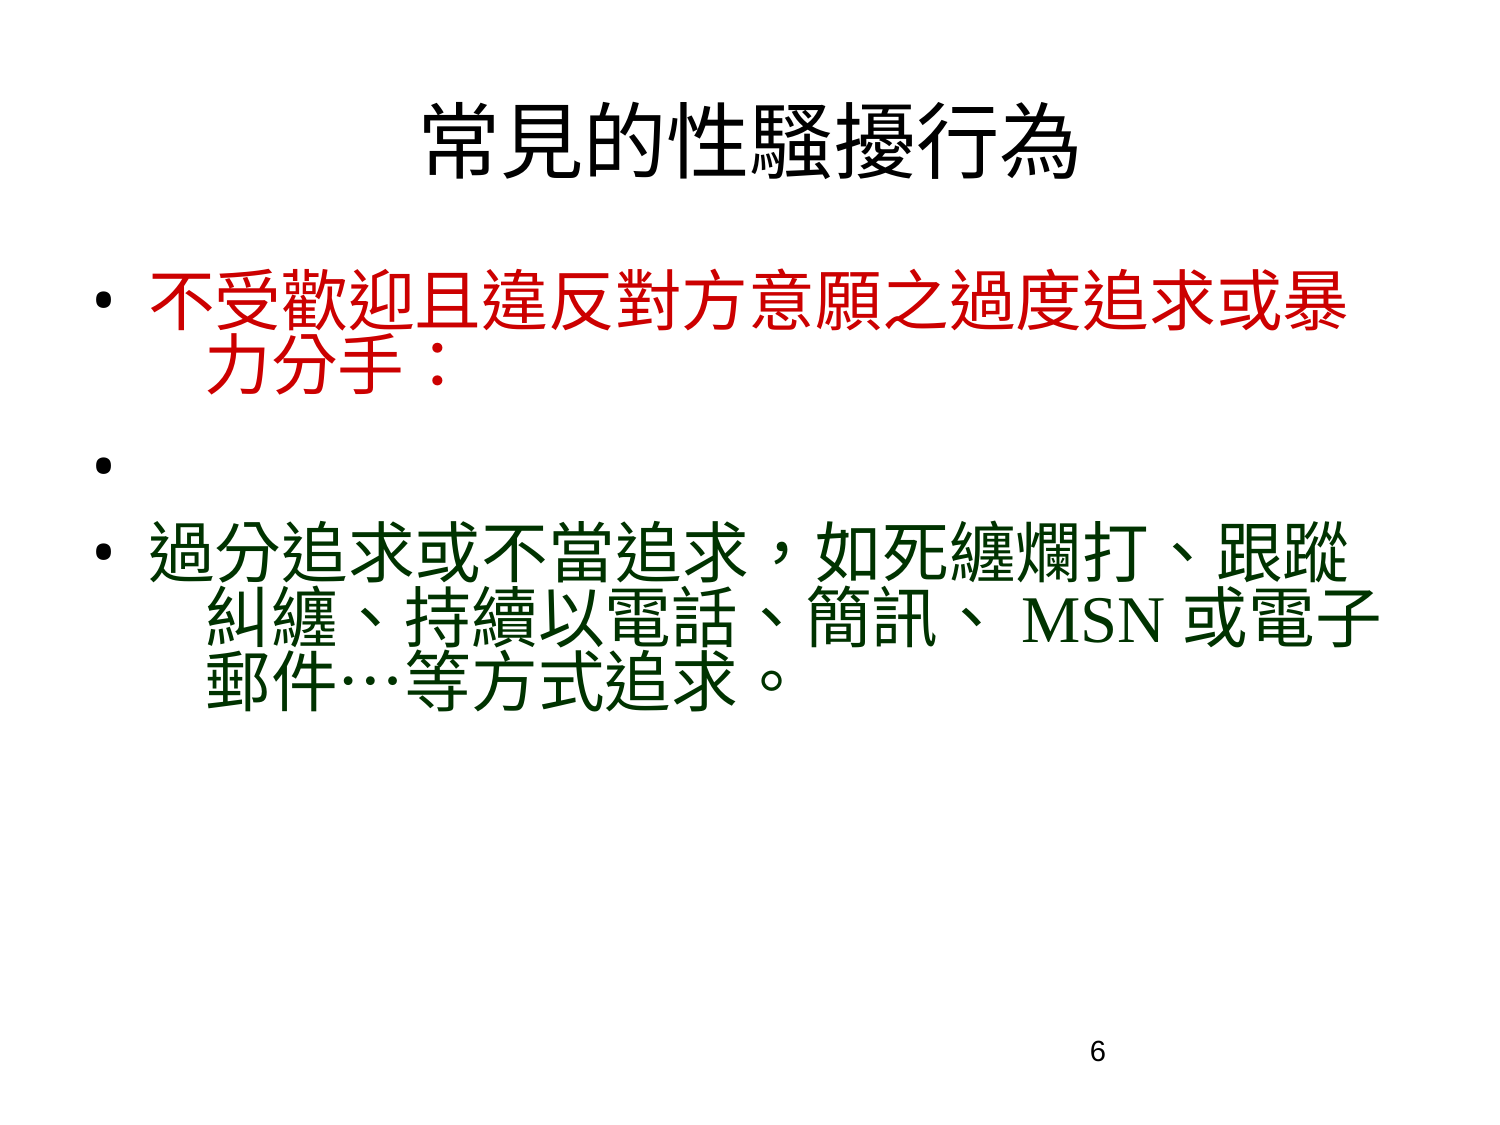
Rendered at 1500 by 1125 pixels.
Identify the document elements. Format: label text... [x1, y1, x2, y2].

list 不受歡迎且違反對方意願之過度追求或暴力分手： 過分追求或不當追求，如死纏爛打、跟蹤糾纏、持續以電話、簡訊、MSN或電子郵件…等方式追求。 [76, 267, 1427, 1010]
text_box [1074, 1024, 1426, 1103]
title 常見的性騷擾行為 [75, 45, 1426, 233]
